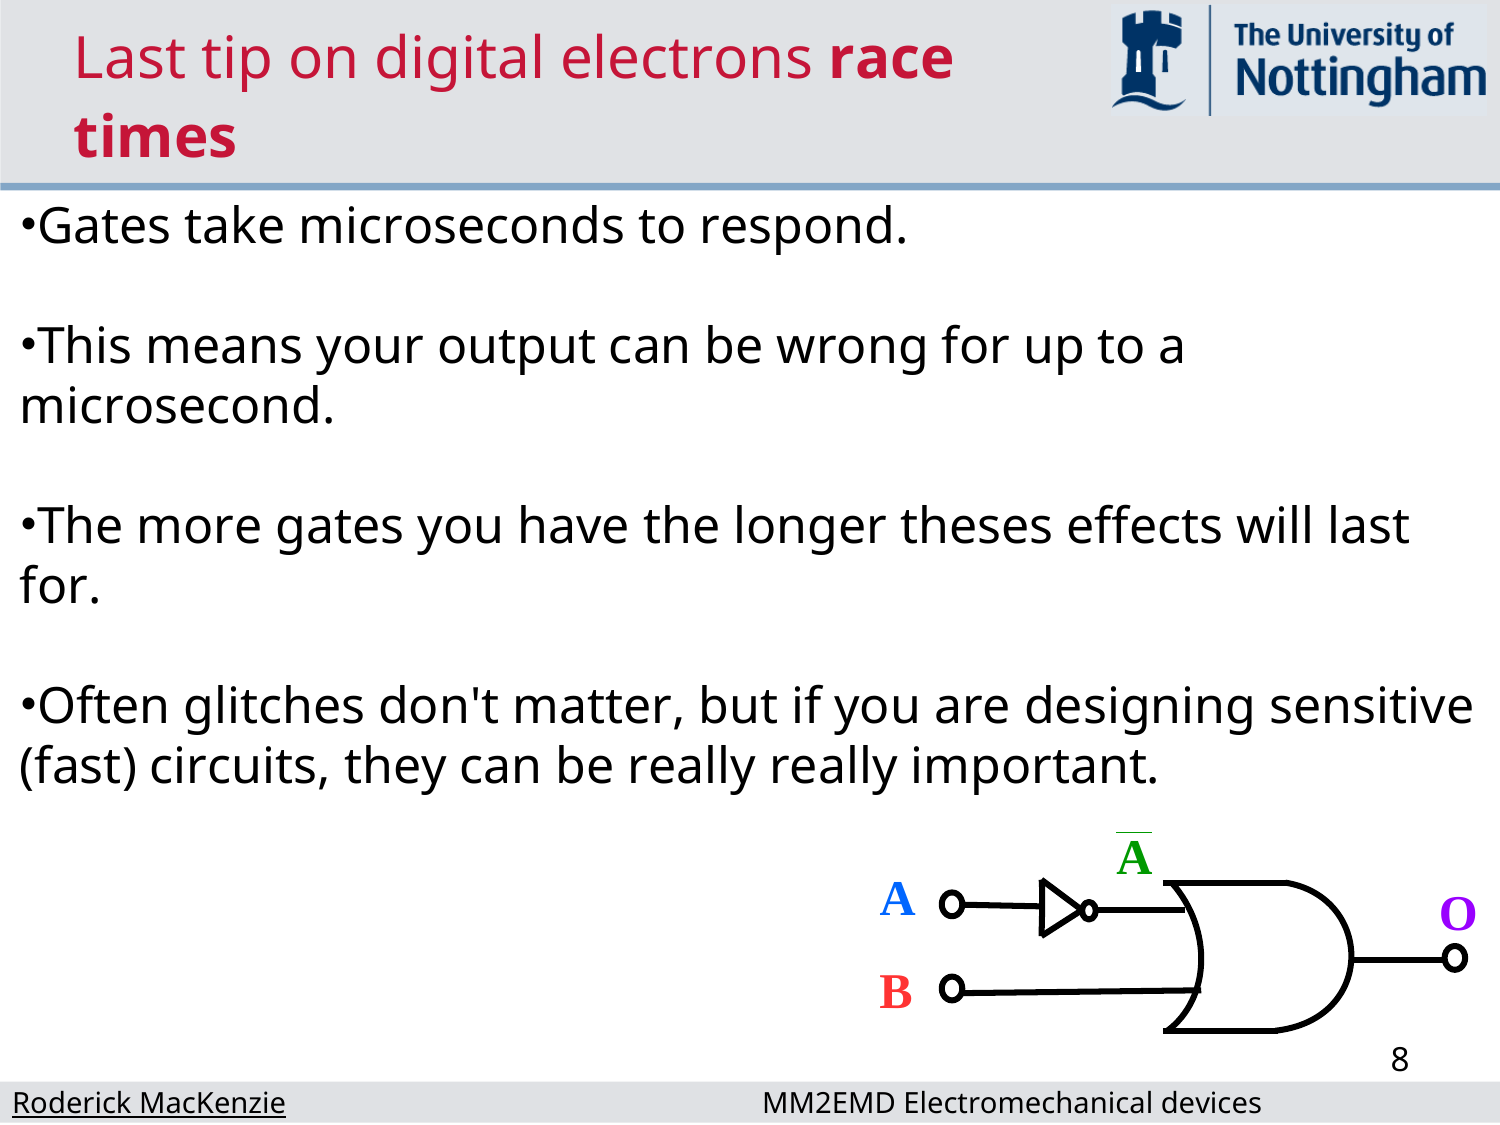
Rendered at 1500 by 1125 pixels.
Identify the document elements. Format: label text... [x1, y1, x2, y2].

text_box B [864, 950, 928, 1026]
title Last tip on digital electrons race times [59, 20, 1088, 172]
text_box A [864, 858, 931, 934]
text_box A [1101, 817, 1168, 893]
picture [1111, 4, 1487, 116]
text_box Gates take microseconds to respond. This means your output can be wrong for up to a microsecond. The more gates you have the longer theses effects will last for. Often glitches don't matter, but if you are designing sensitive (fast) circuits, they can be really really important. [4, 186, 1500, 862]
text_box <number> [1375, 1030, 1500, 1101]
text_box O [1424, 873, 1493, 949]
